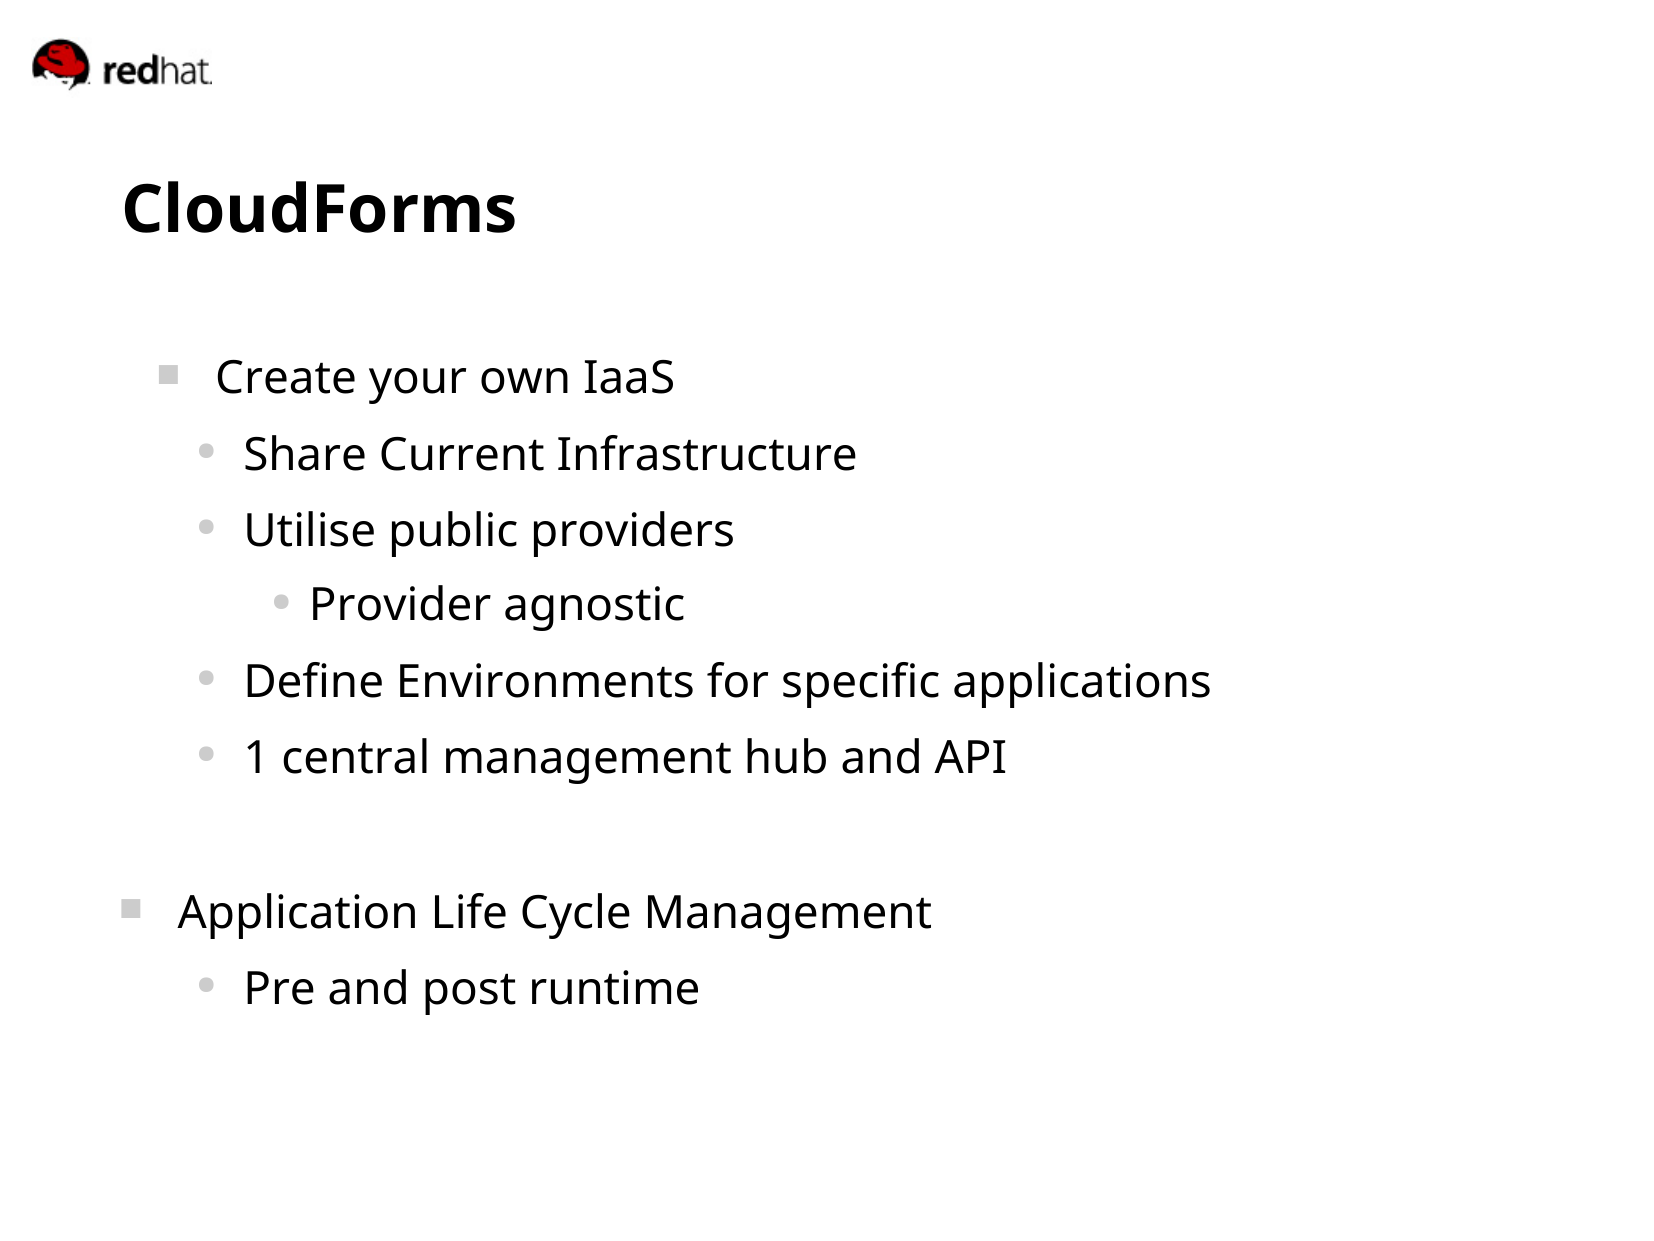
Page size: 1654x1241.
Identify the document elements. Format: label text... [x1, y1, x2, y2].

list Create your own IaaS Share Current Infrastructure Utilise public providers Provider agnostic Define Environments for specific applications 1 central management hub and API Application Life Cycle Management Pre and post runtime [121, 344, 1534, 1152]
picture [31, 37, 212, 98]
title CloudForms [121, 102, 1534, 310]
